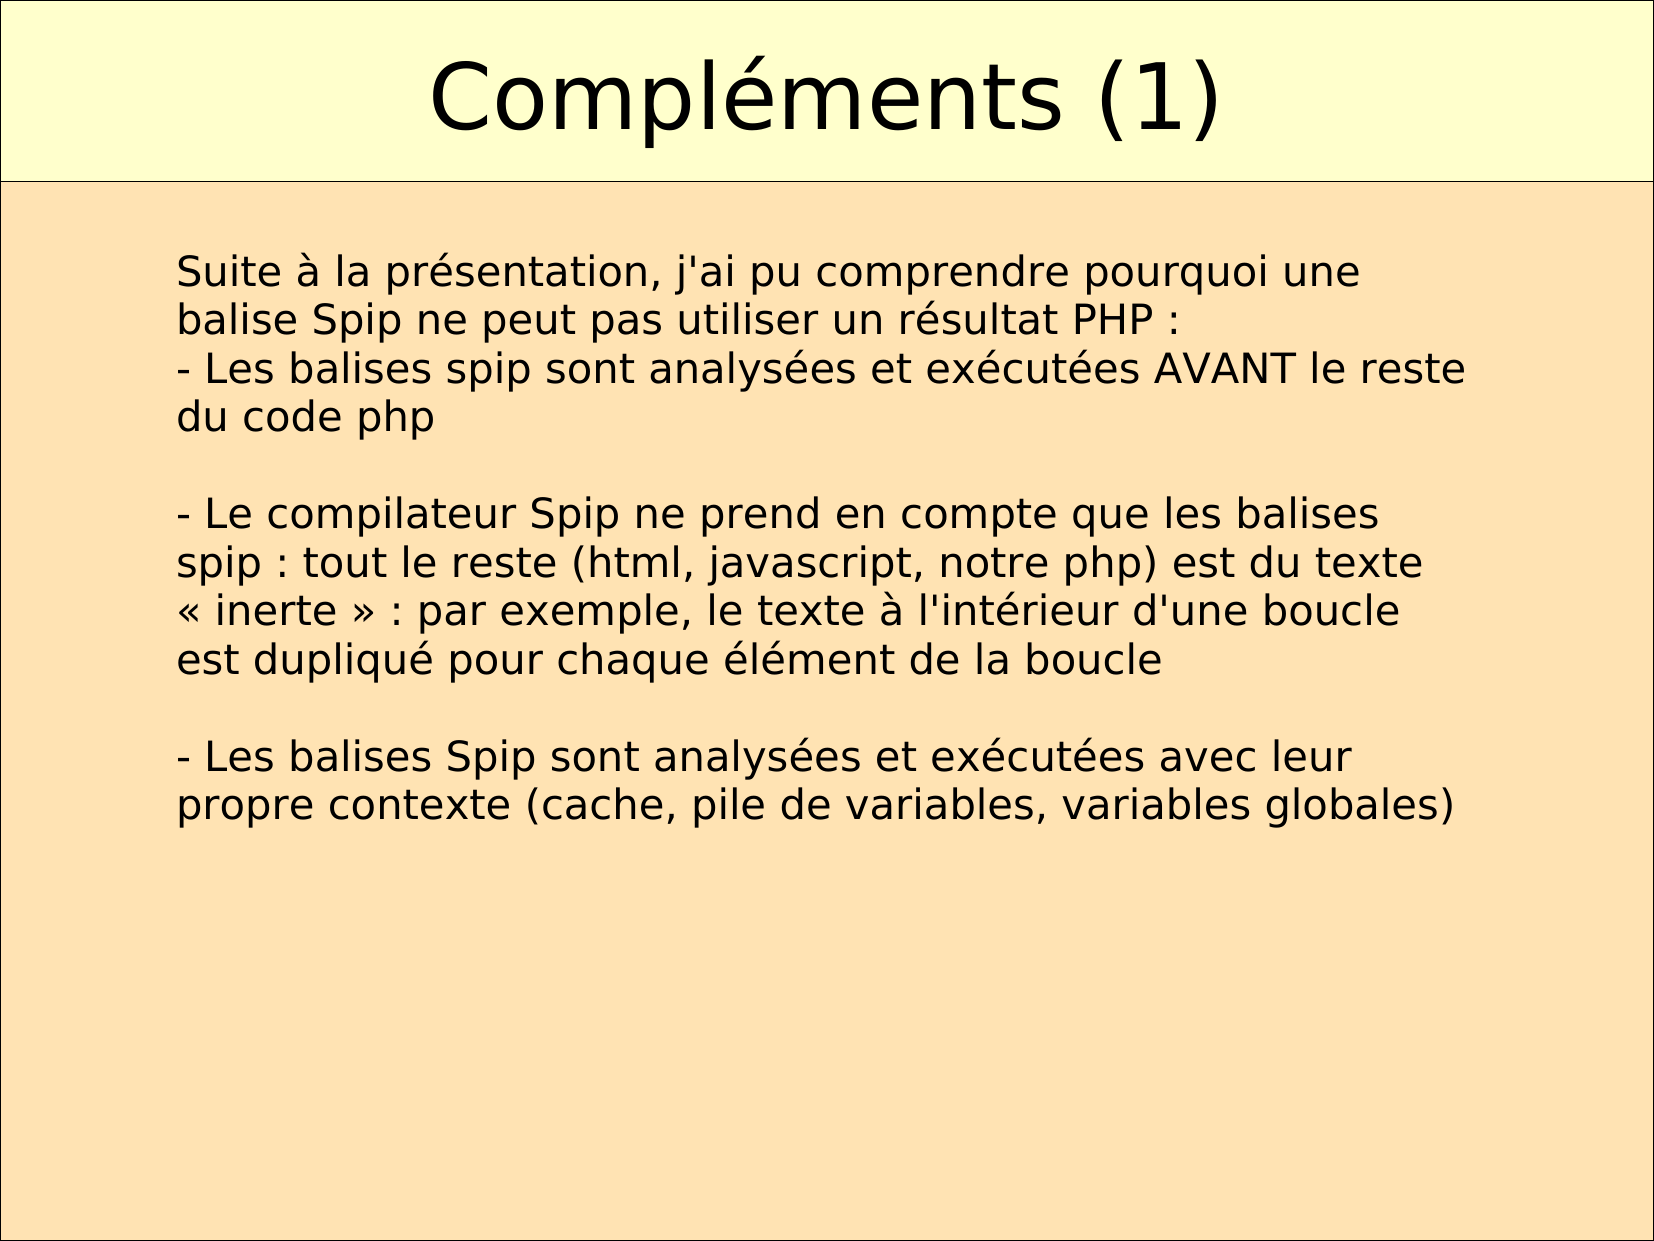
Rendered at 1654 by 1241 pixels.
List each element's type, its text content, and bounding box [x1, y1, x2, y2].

text_box Suite à la présentation, j'ai pu comprendre pourquoi une balise Spip ne peut pas utiliser un résultat PHP : - Les balises spip sont analysées et exécutées AVANT le reste du code php - Le compilateur Spip ne prend en compte que les balises spip : tout le reste (html, javascript, notre php) est du texte « inerte » : par exemple, le texte à l'intérieur d'une boucle est dupliqué pour chaque élément de la boucle - Les balises Spip sont analysées et exécutées avec leur propre contexte (cache, pile de variables, variables globales) [161, 240, 1493, 1028]
title Compléments (1) [0, 37, 1654, 158]
